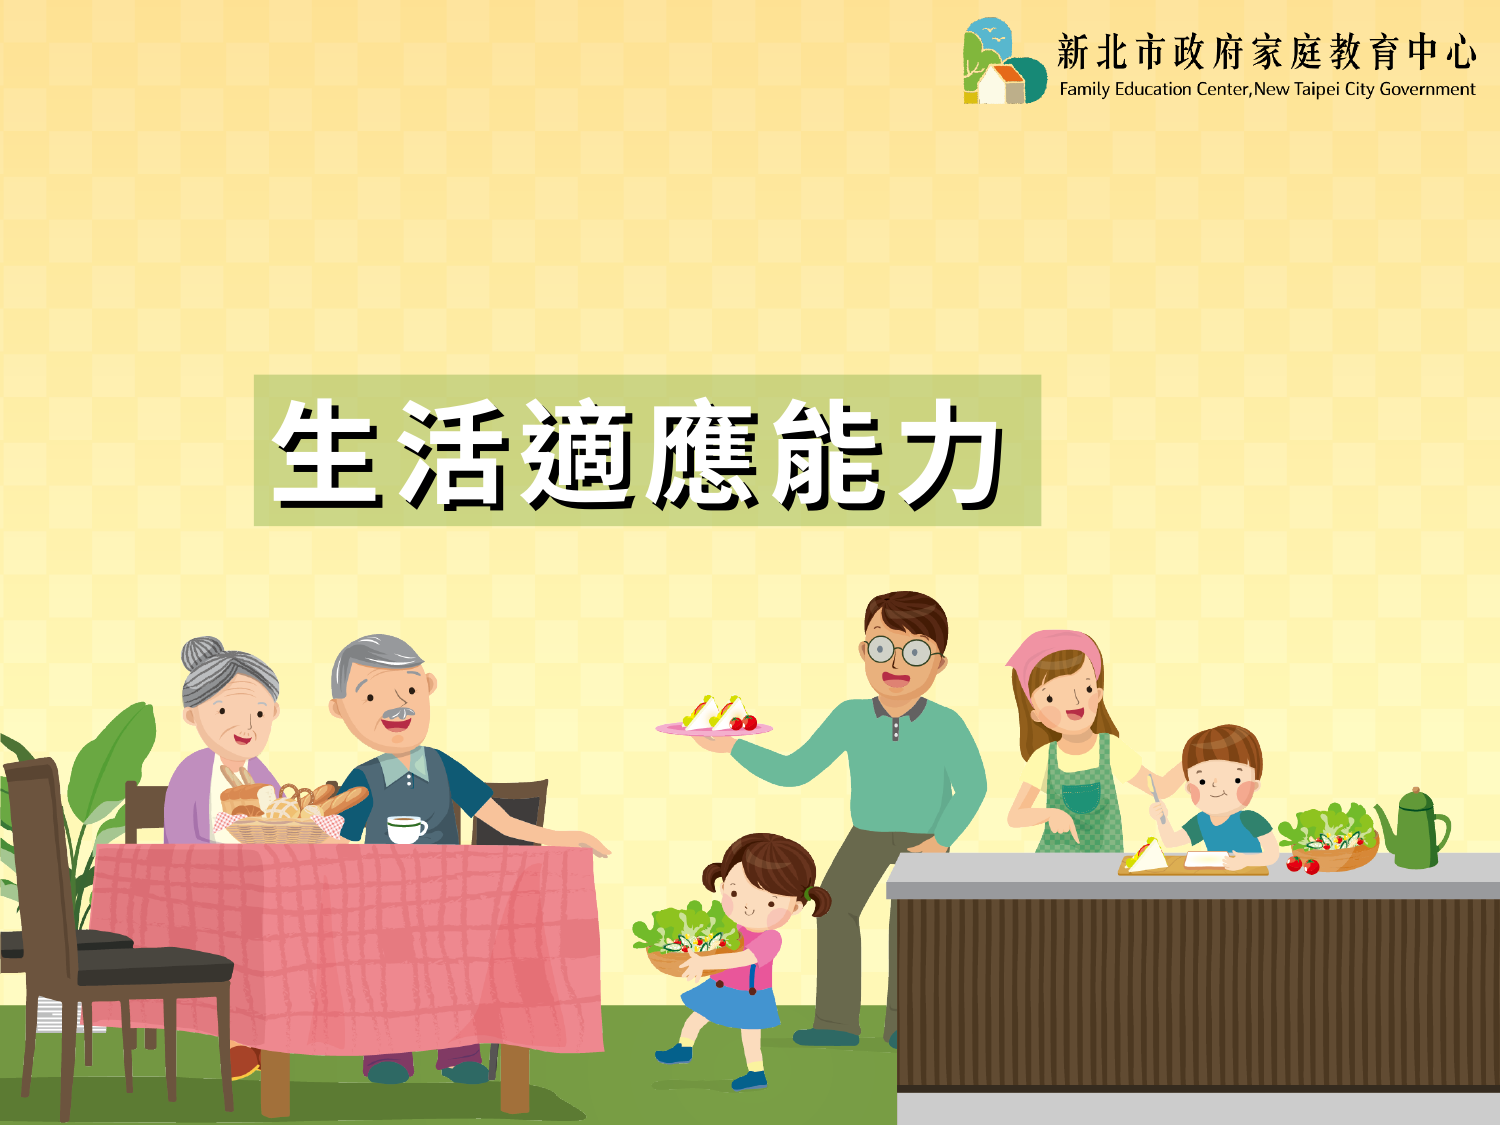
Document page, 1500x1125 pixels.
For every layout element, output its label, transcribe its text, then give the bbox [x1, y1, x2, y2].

picture [0, 550, 1500, 1125]
text_box 生活適應能力 [253, 374, 1042, 527]
